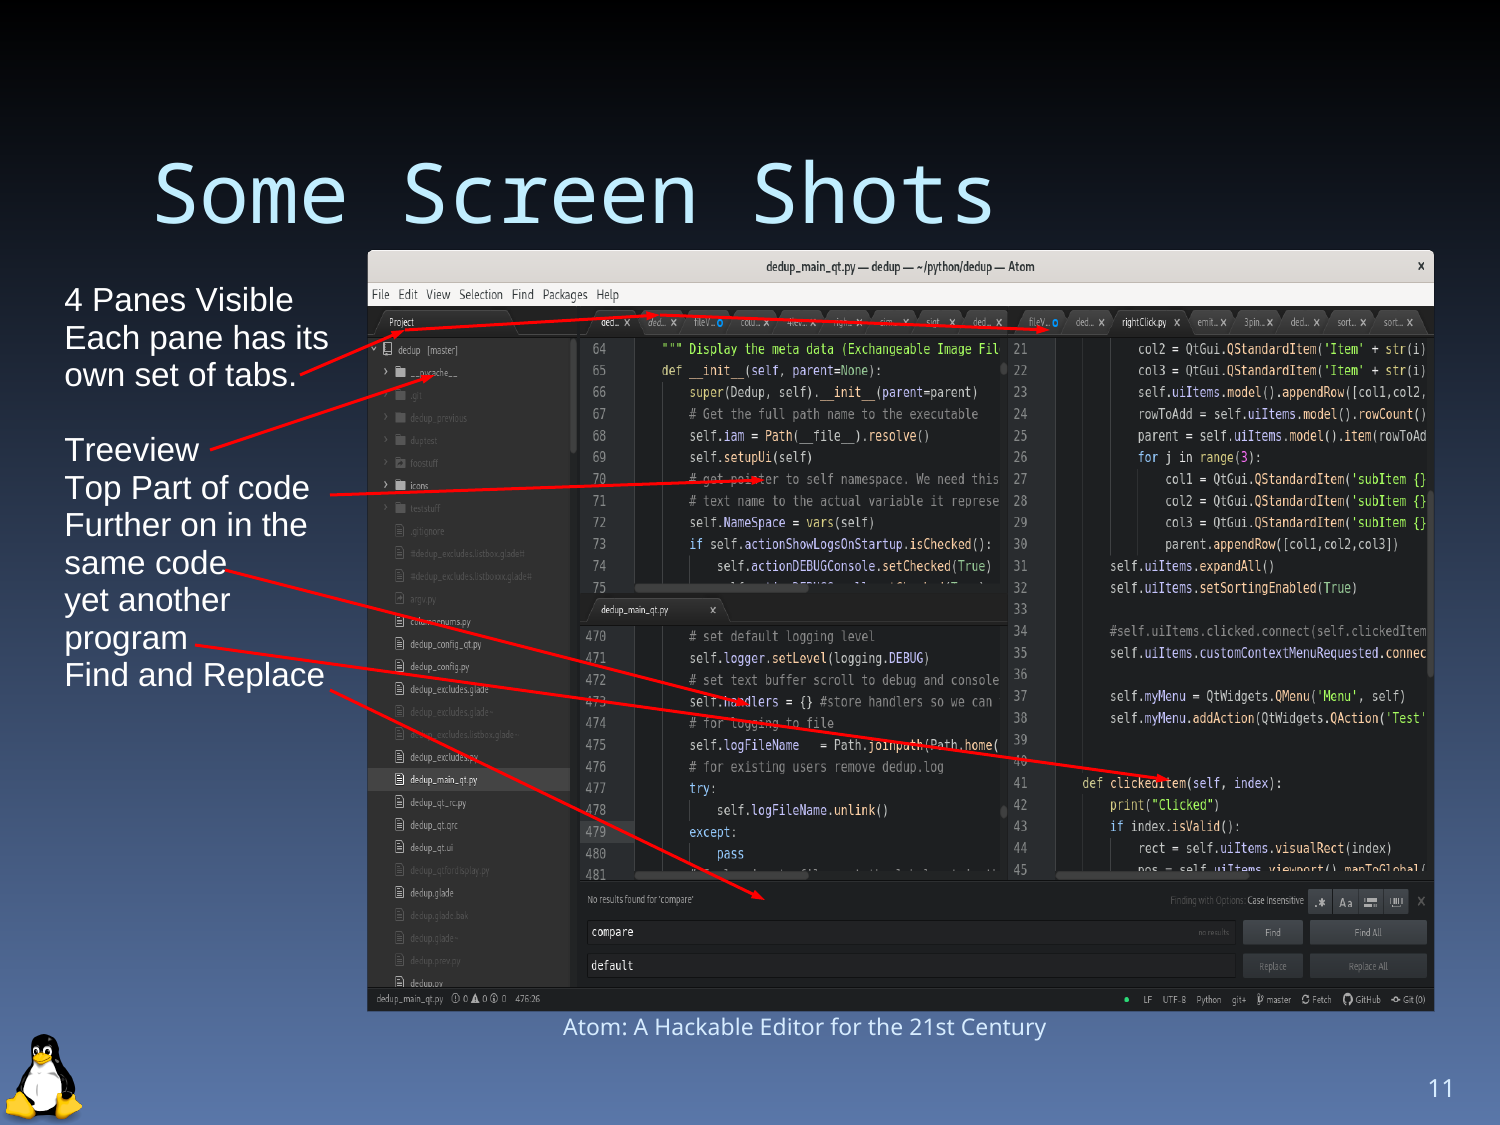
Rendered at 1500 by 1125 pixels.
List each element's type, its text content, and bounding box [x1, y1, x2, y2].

title Some Screen Shots [149, 84, 1425, 299]
text_box 4 Panes Visible Each pane has its own set of tabs. Treeview Top Part of code Further on in the same code yet another program Find and Replace [60, 285, 346, 767]
picture [360, 242, 1441, 1021]
picture [0, 1034, 82, 1125]
